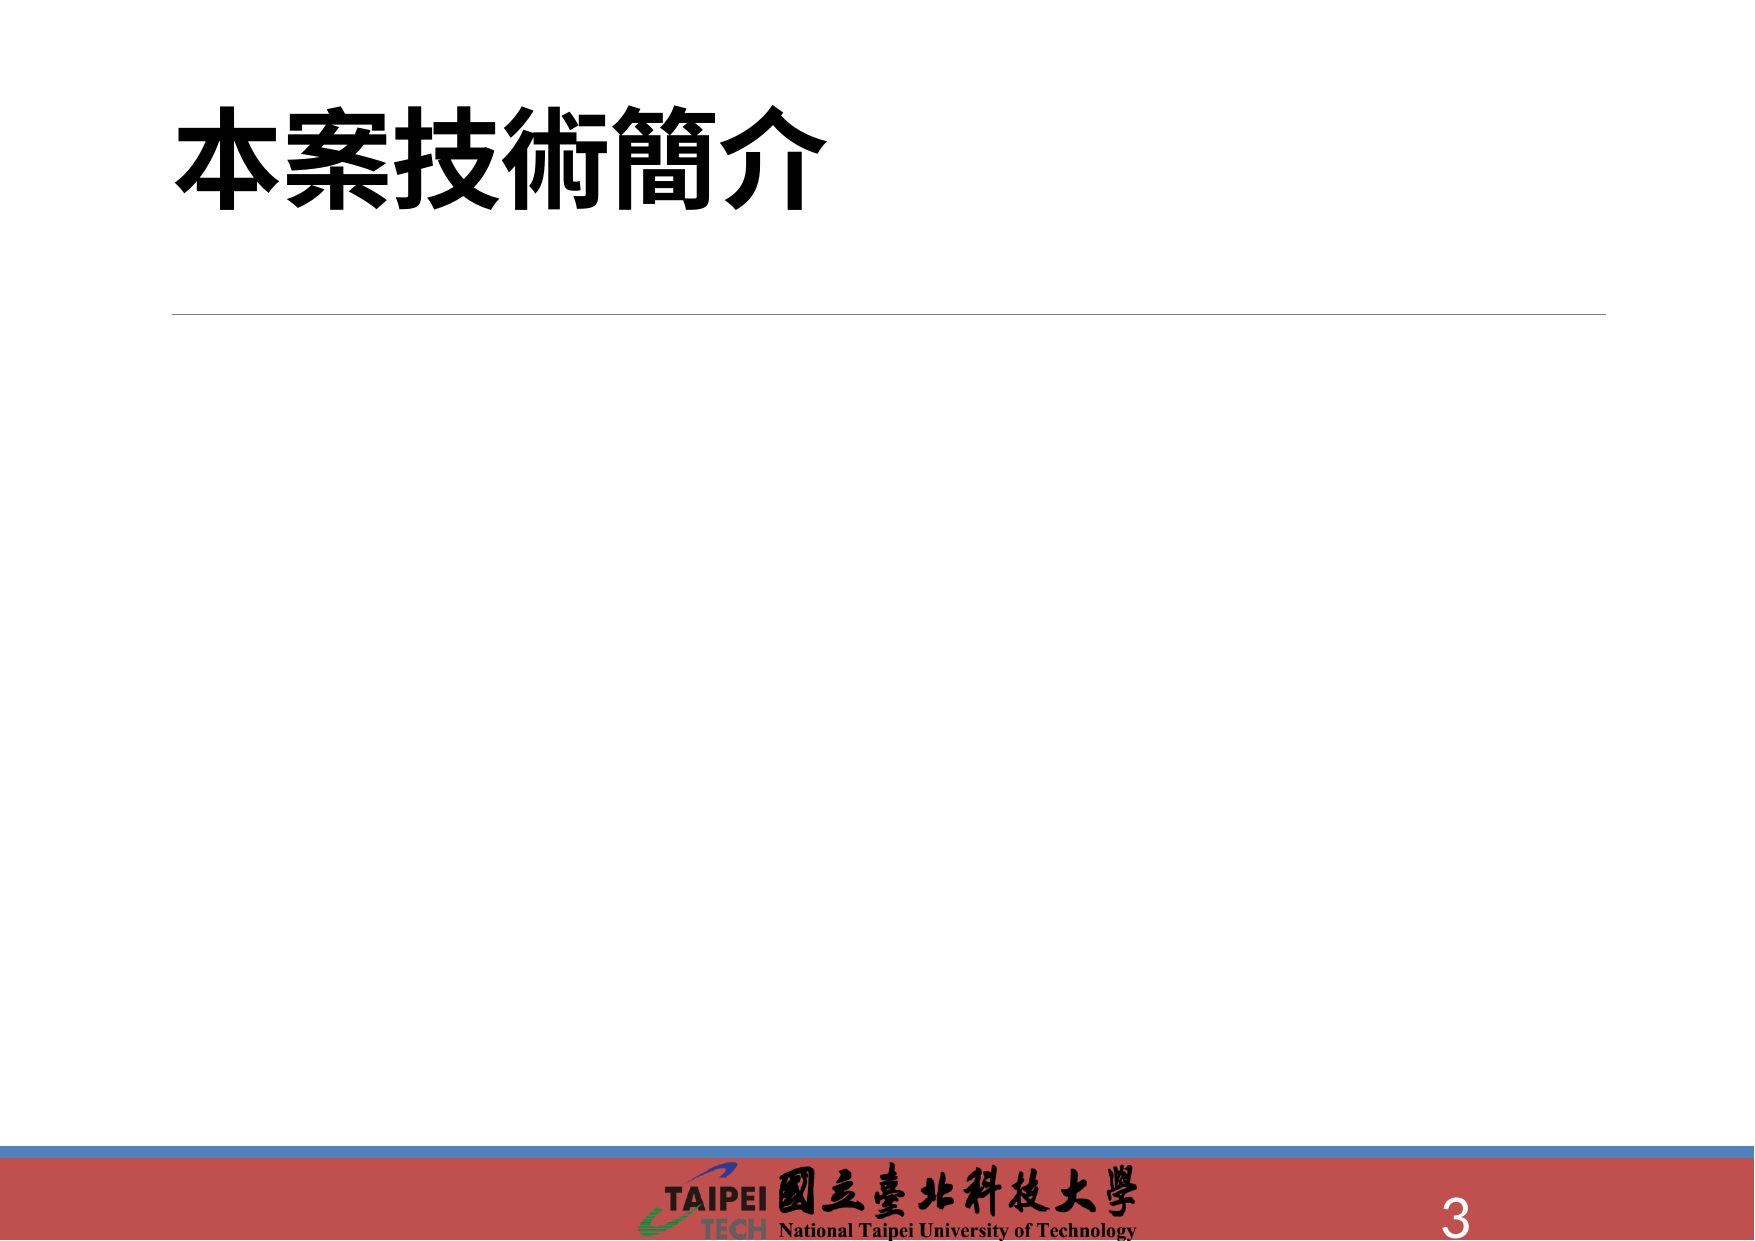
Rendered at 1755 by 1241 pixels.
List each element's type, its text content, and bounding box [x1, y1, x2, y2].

text_box 3 [1424, 1168, 1614, 1235]
title 本案技術簡介 [157, 51, 1606, 231]
